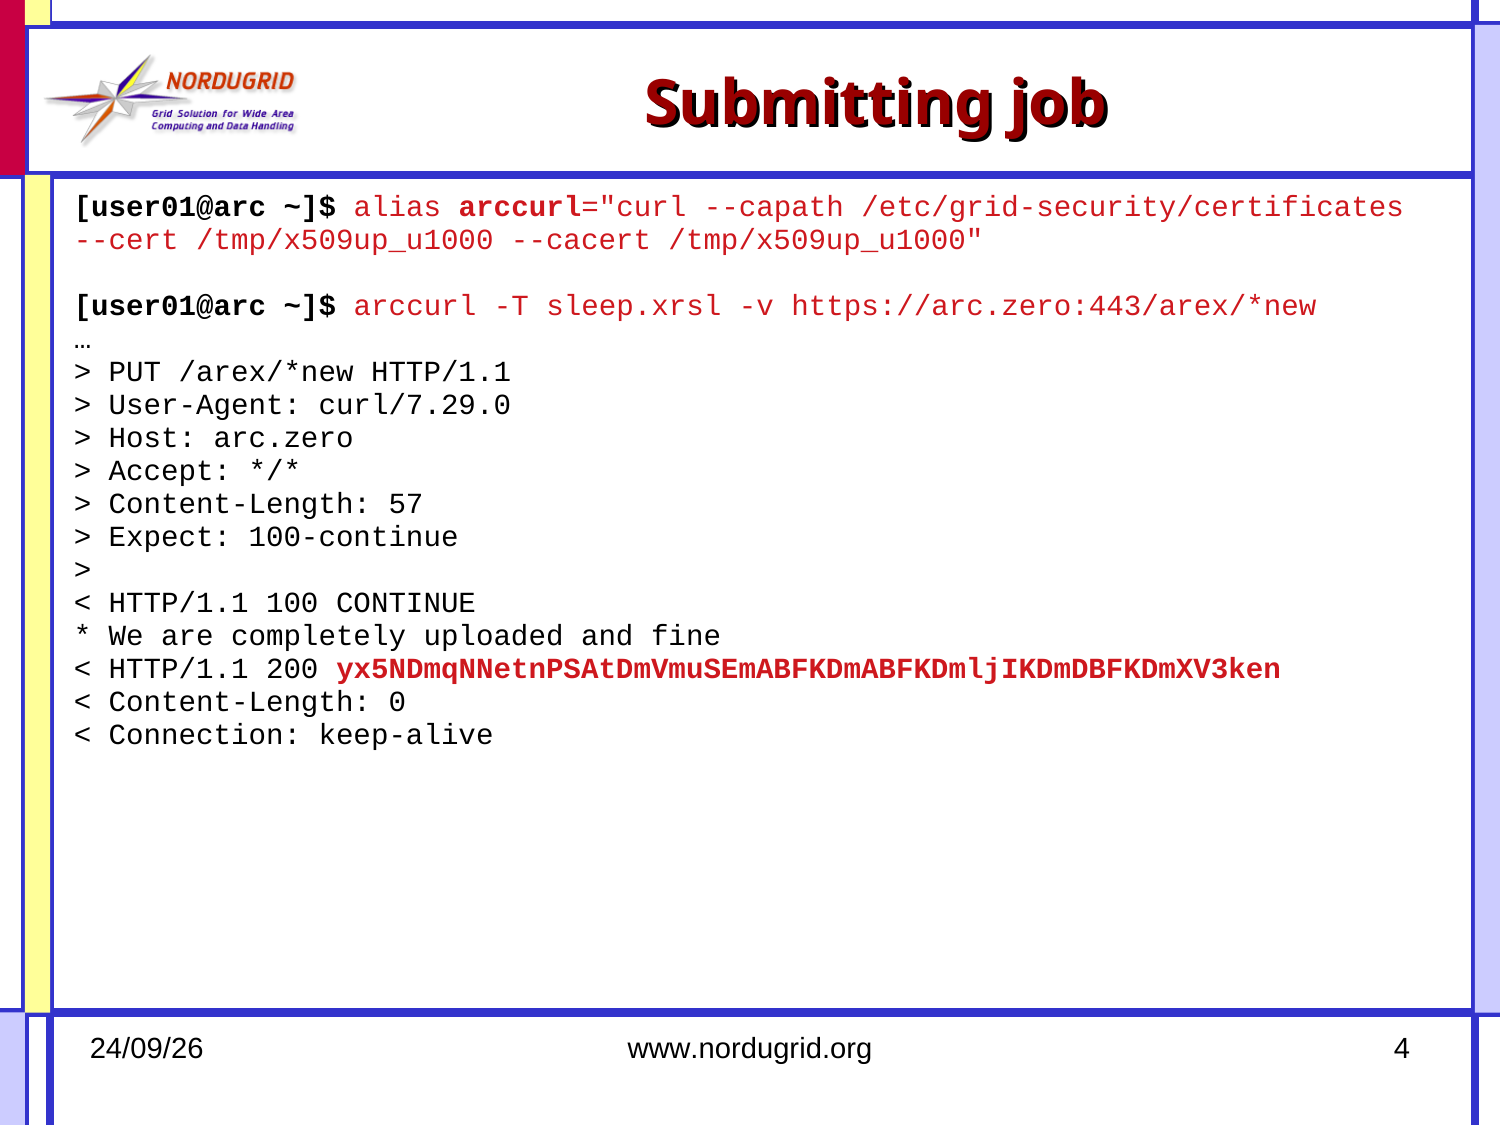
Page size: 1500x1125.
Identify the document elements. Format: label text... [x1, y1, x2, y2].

picture [40, 49, 301, 148]
title Submitting job [324, 17, 1428, 183]
text_box [user01@arc ~]$ alias arccurl="curl --capath /etc/grid-security/certificates --cert /tmp/x509up_u1000 --cacert /tmp/x509up_u1000" [user01@arc ~]$ arccurl -T sleep.xrsl -v https://arc.zero:443/arex/*new … > PUT /arex/*new HTTP/1.1 > User-Agent: curl/7.29.0 > Host: arc.zero > Accept: */* > Content-Length: 57 > Expect: 100-continue > < HTTP/1.1 100 CONTINUE * We are completely uploaded and fine < HTTP/1.1 200 yx5NDmqNNetnPSAtDmVmuSEmABFKDmABFKDmljIKDmDBFKDmXV3ken < Content-Length: 0 < Connection: keep-alive [59, 184, 1447, 1004]
